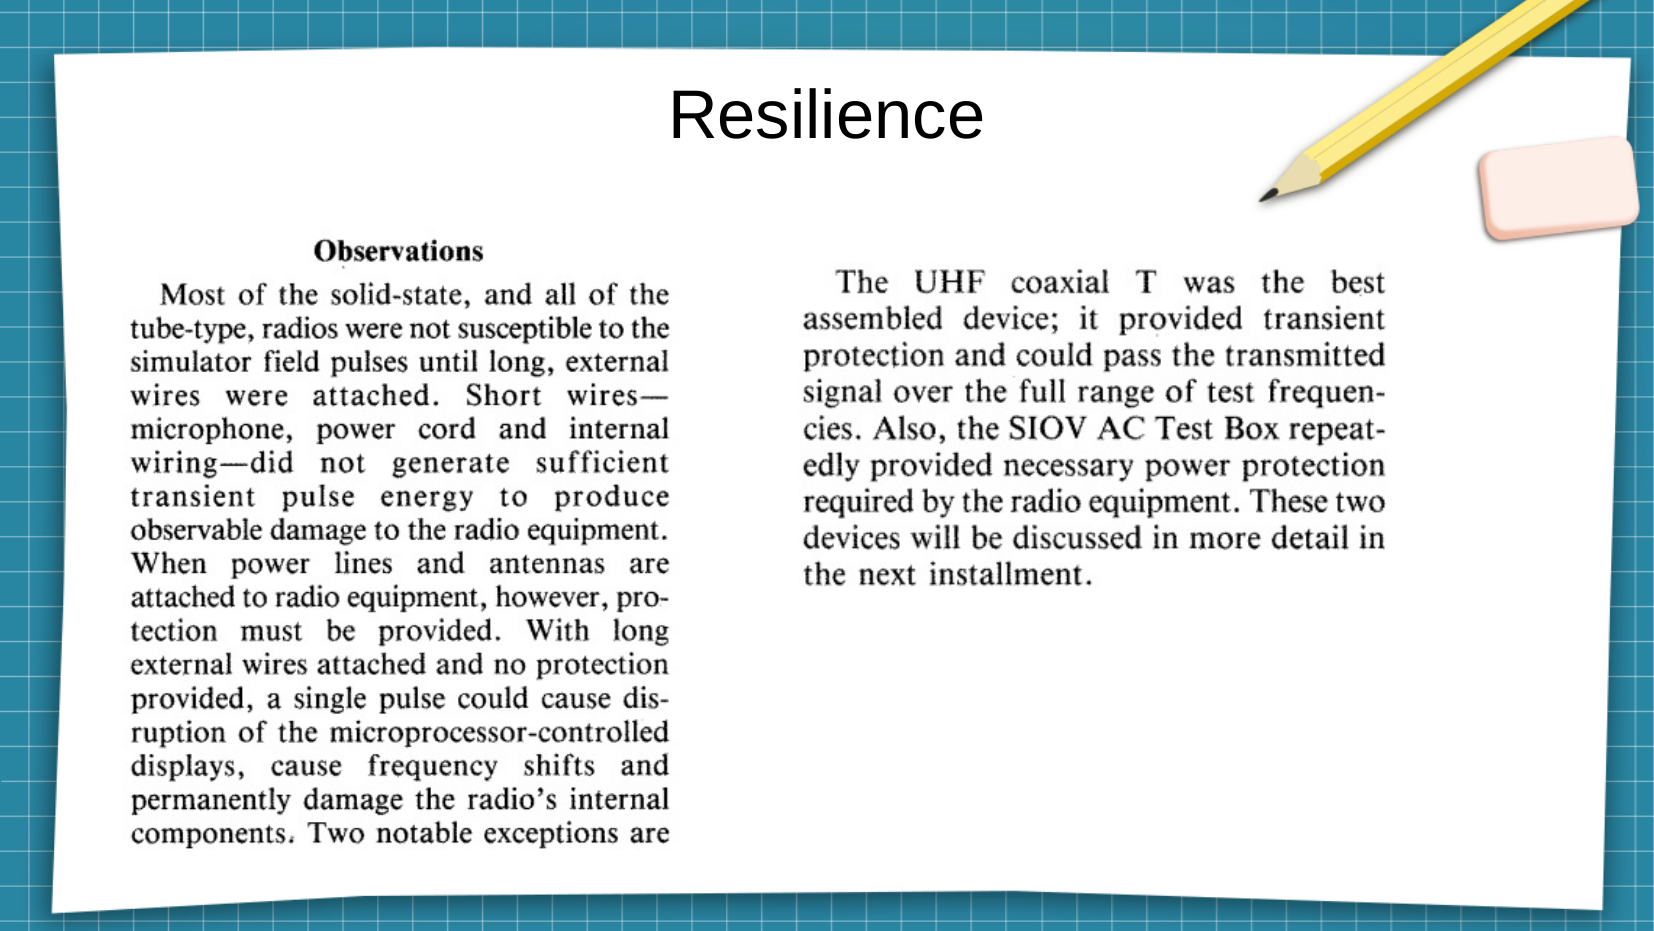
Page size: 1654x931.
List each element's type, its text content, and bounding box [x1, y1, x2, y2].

title Resilience [82, 37, 1571, 193]
picture [0, 0, 1654, 931]
